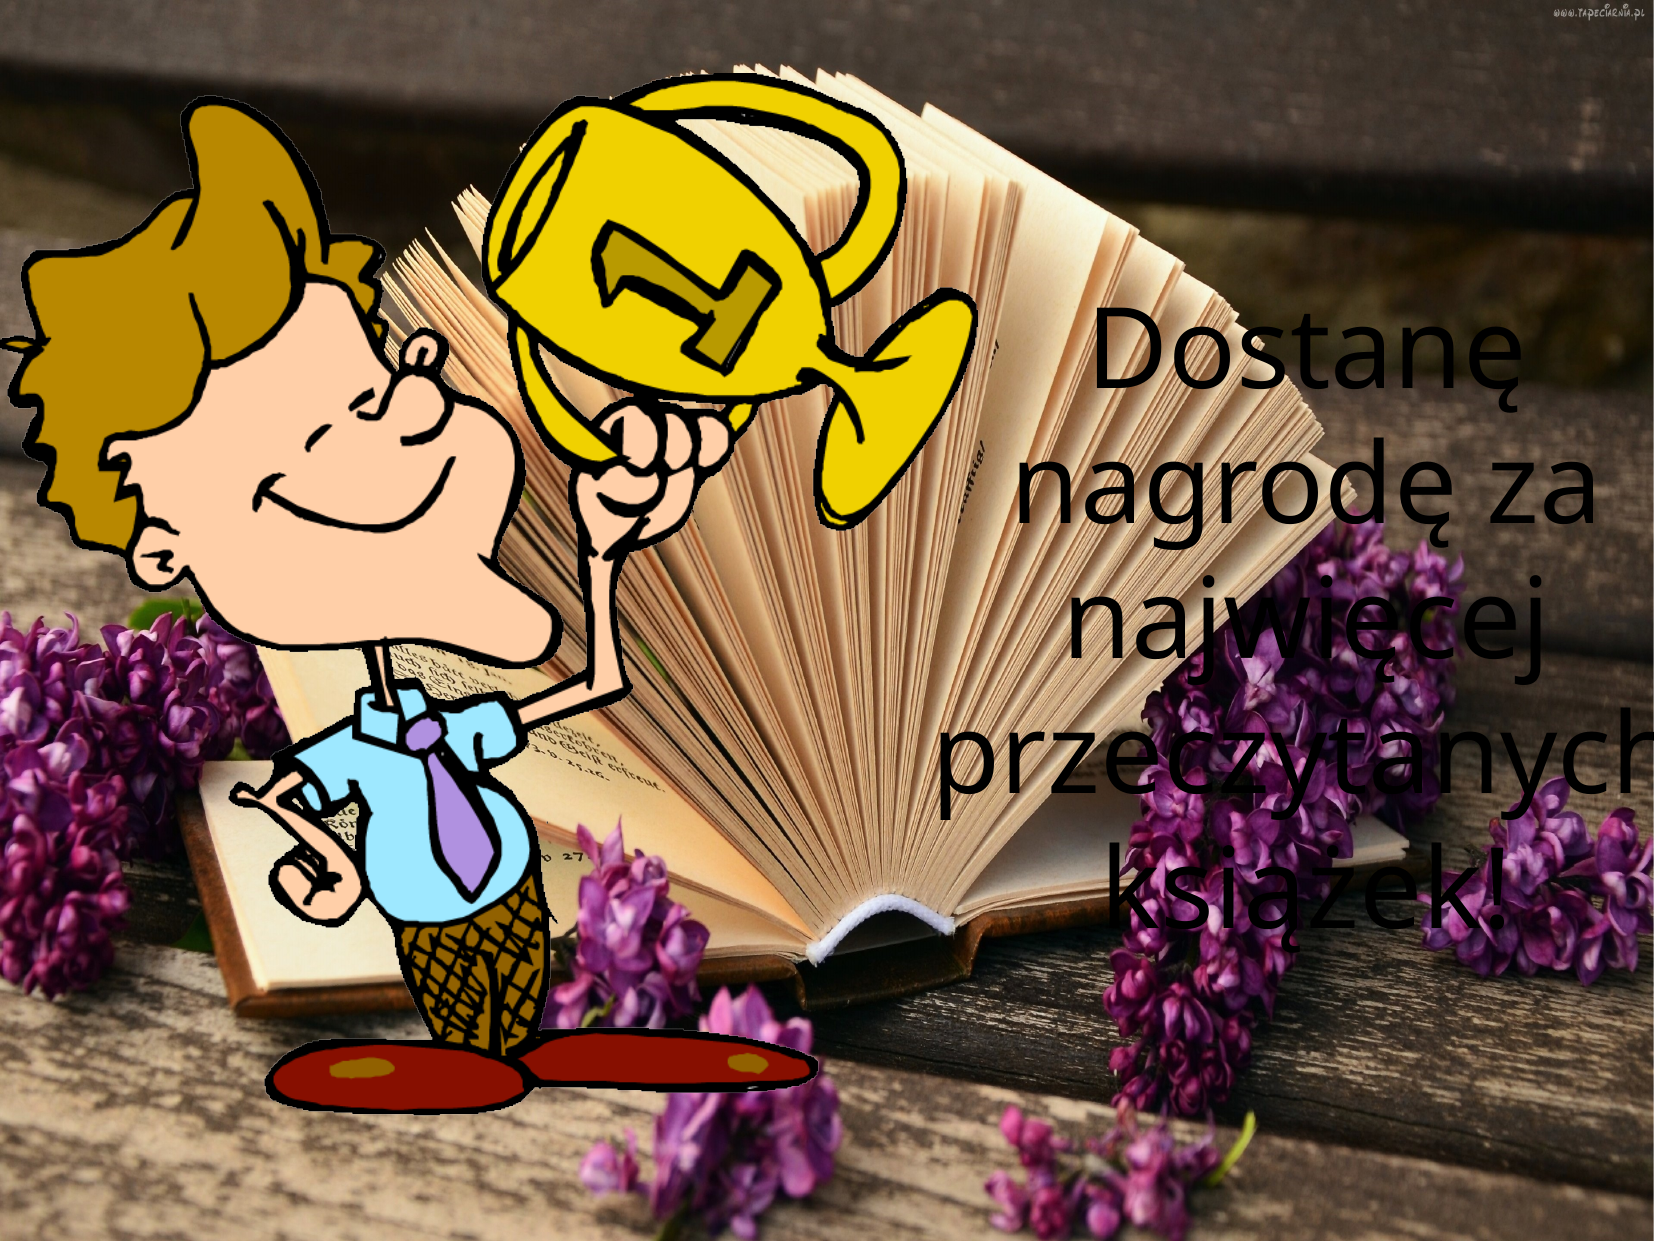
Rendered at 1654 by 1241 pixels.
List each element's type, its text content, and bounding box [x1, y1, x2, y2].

picture [0, 73, 985, 1125]
title Dostanę nagrodę za najwięcej przeczytanych książek! [926, 127, 1654, 1235]
